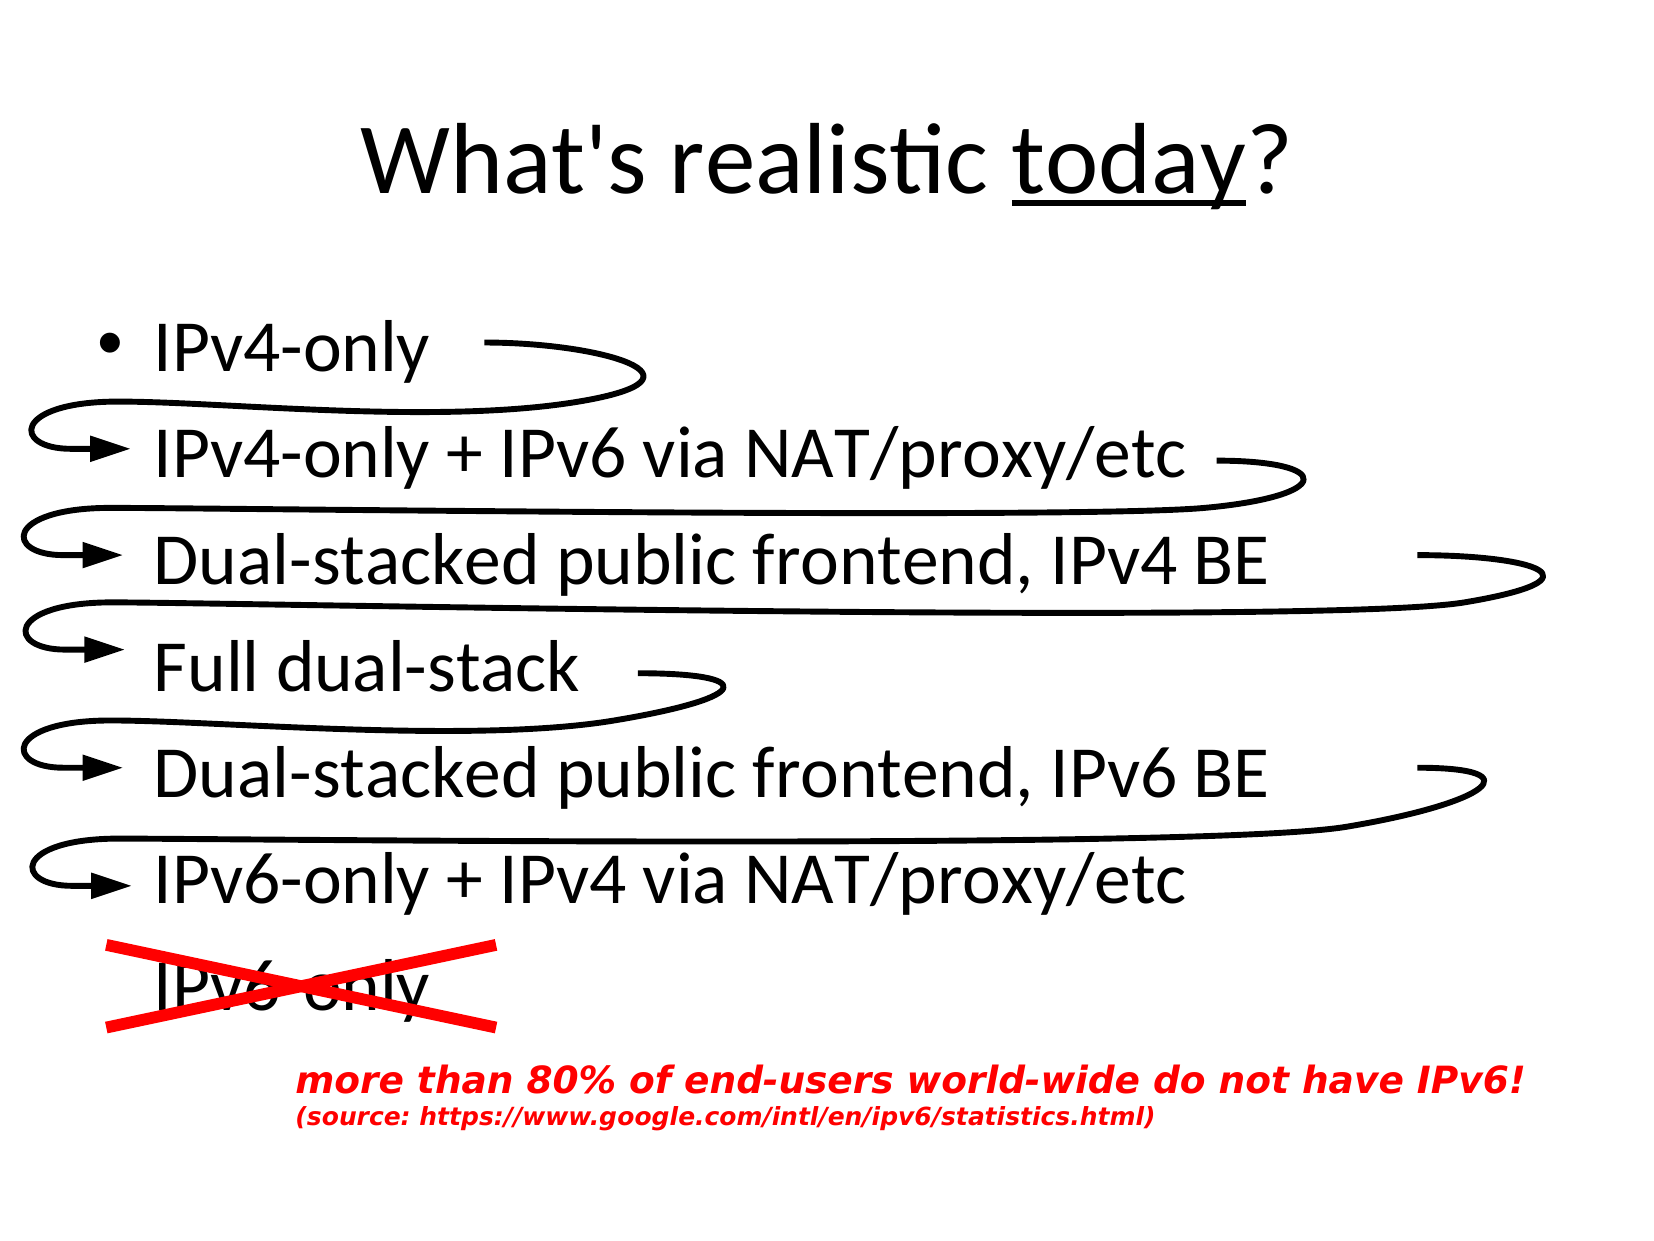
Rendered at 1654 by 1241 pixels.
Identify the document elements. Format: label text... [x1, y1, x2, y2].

text_box more than 80% of end-users world-wide do not have IPv6! (source: https://www.google.com/intl/en/ipv6/statistics.html) [280, 1051, 1542, 1139]
title What's realistic today? [82, 49, 1571, 257]
list IPv4-only IPv4-only + IPv6 via NAT/proxy/etc Dual-stacked public frontend, IPv4 BE Full dual-stack Dual-stacked public frontend, IPv6 BE IPv6-only + IPv4 via NAT/proxy/etc IPv6-only [82, 290, 1571, 1124]
